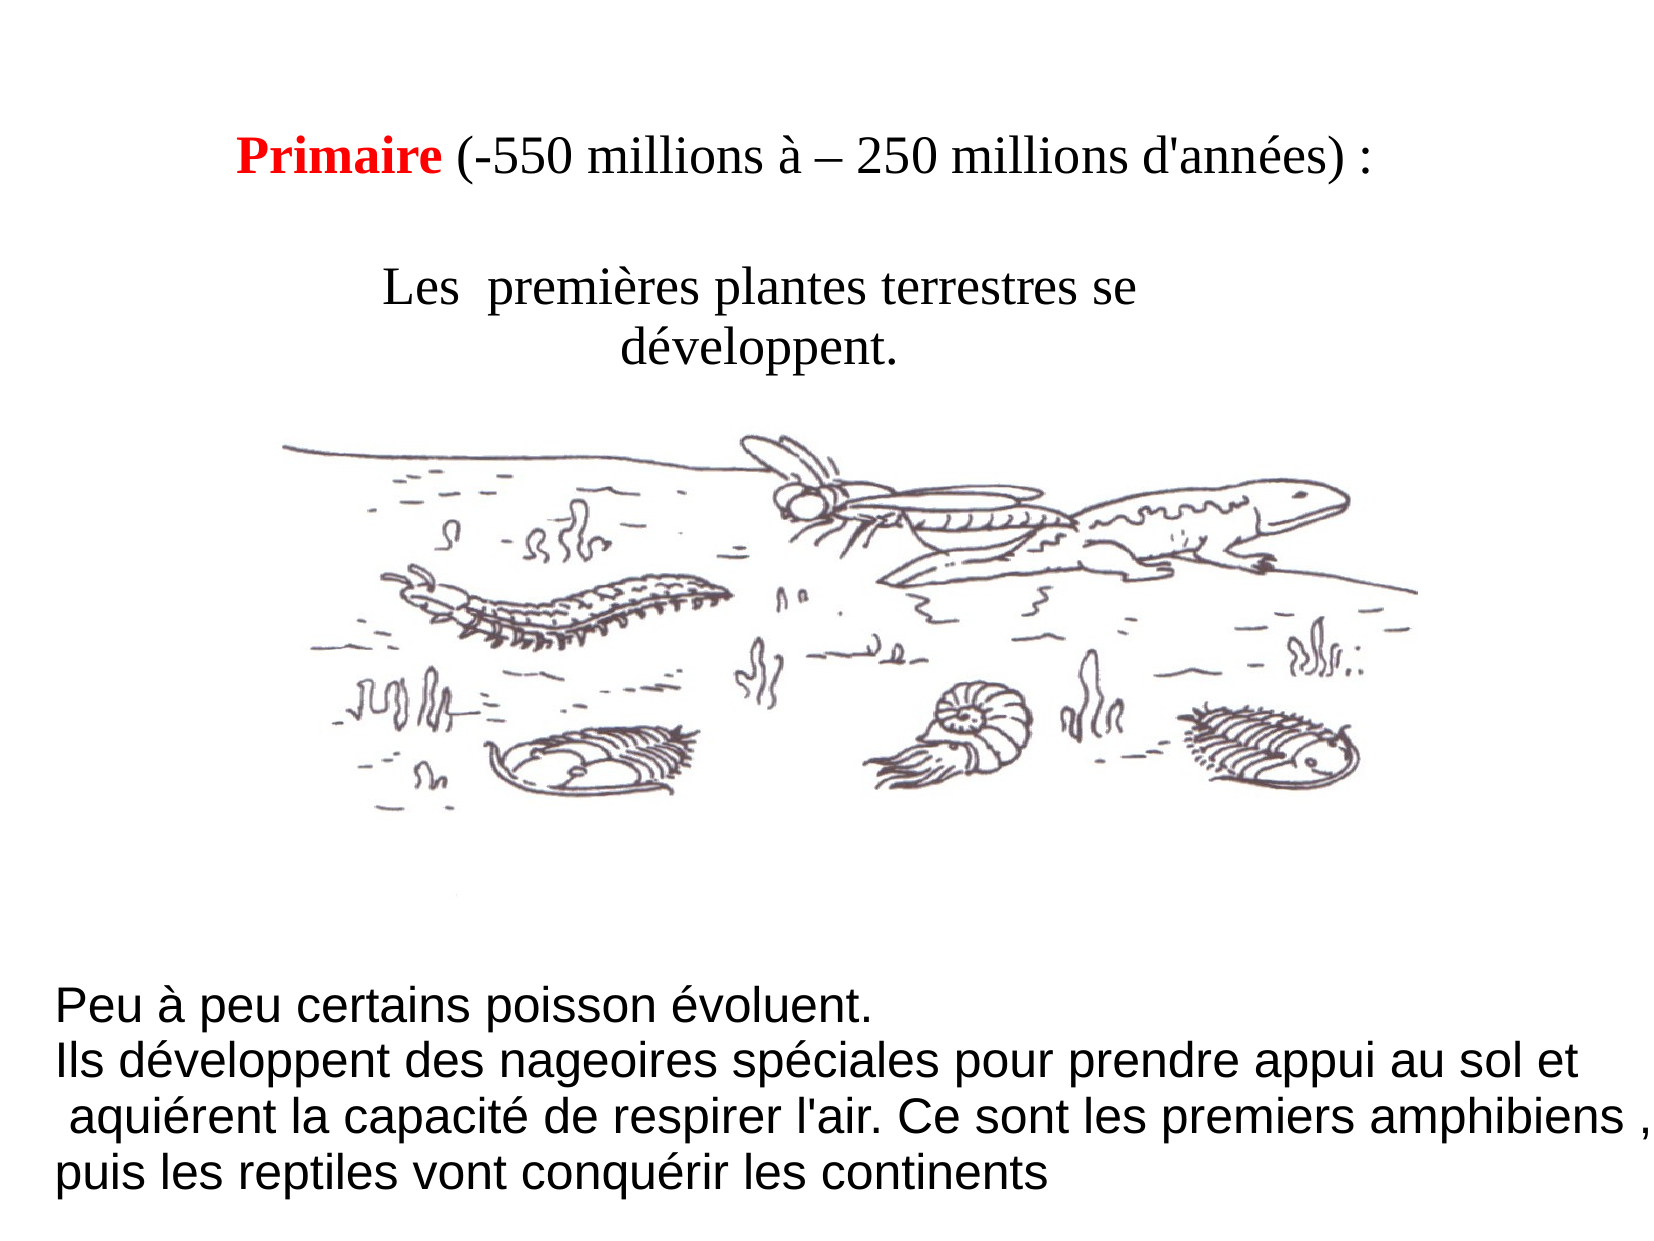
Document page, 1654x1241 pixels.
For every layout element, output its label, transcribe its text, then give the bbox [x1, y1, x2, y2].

text_box Primaire (-550 millions à – 250 millions d'années) : [59, 118, 1565, 256]
text_box Les premières plantes terrestres se développent. [221, 248, 1300, 325]
picture [265, 324, 1418, 969]
text_box Peu à peu certains poisson évoluent. Ils développent des nageoires spéciales pour prendre appui au sol et aquiérent la capacité de respirer l'air. Ce sont les premiers amphibiens , puis les reptiles vont conquérir les continents [39, 969, 1654, 1208]
